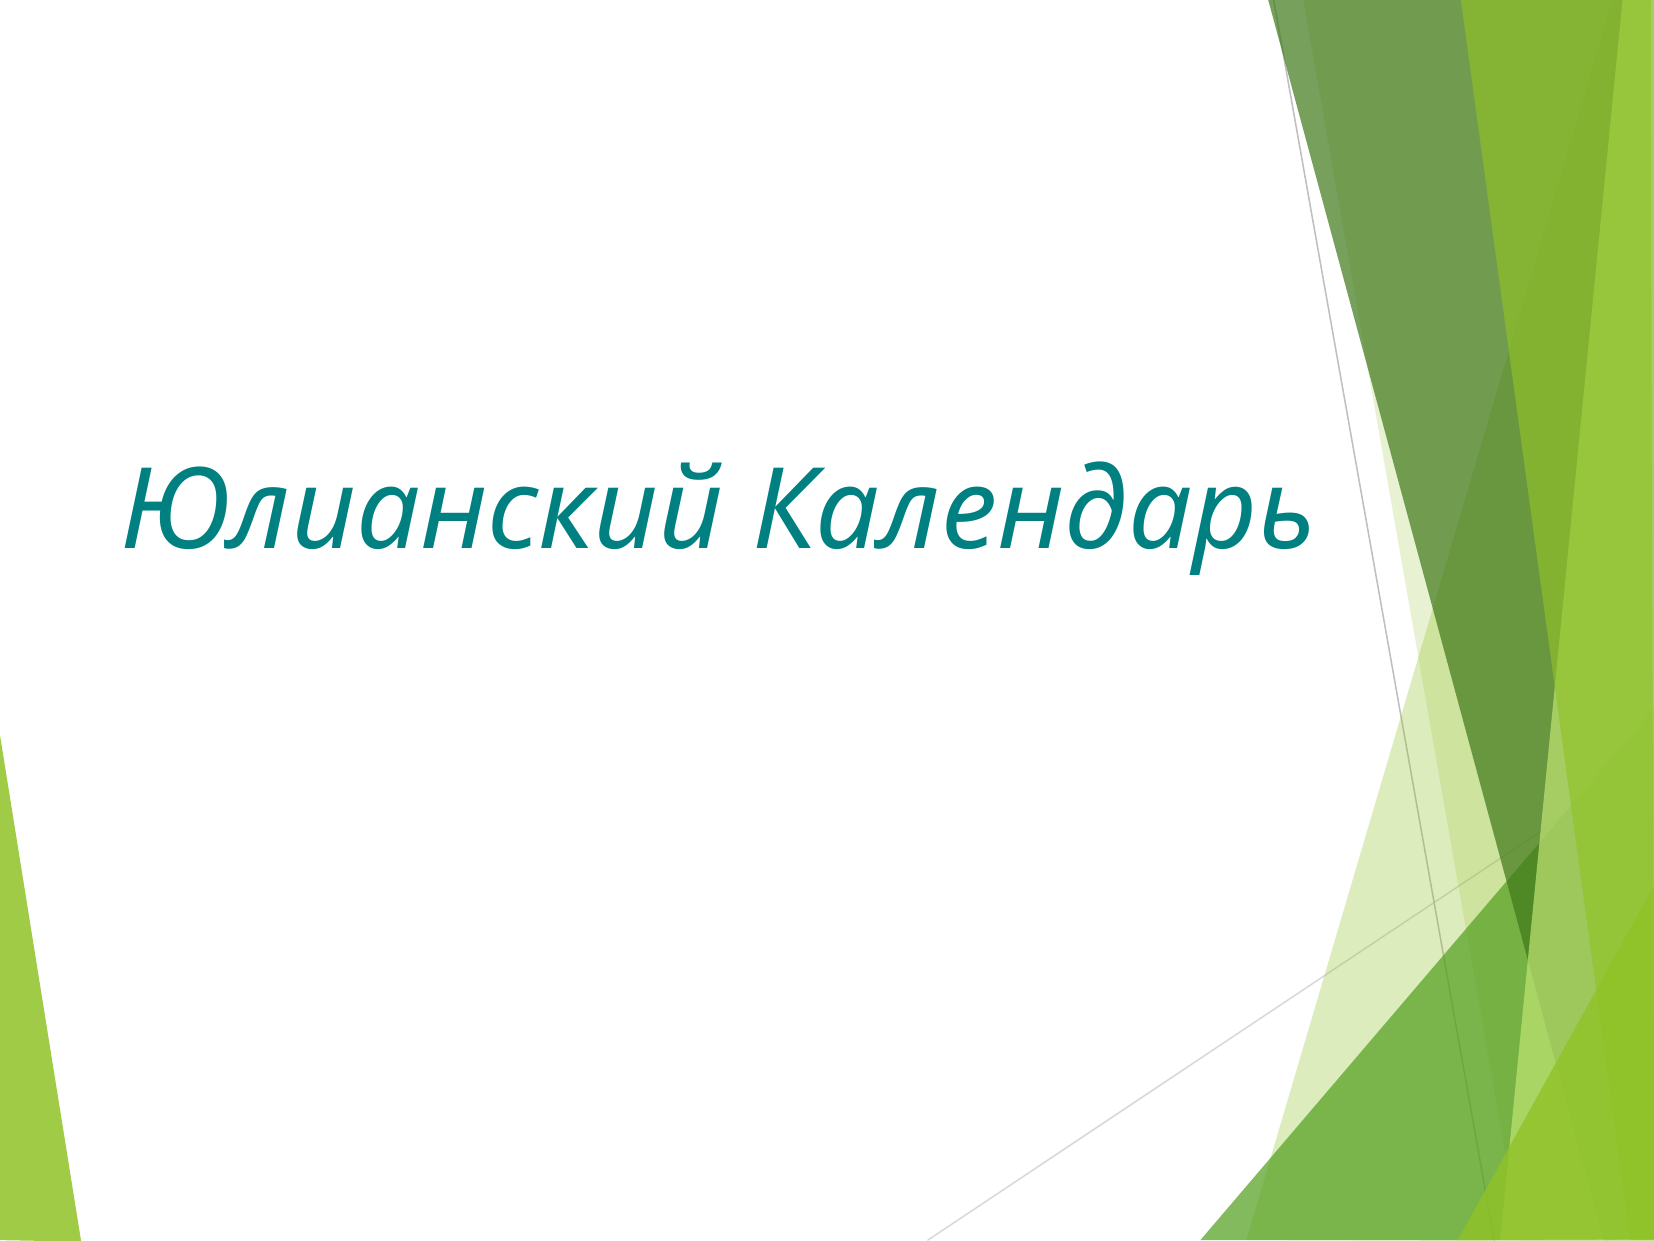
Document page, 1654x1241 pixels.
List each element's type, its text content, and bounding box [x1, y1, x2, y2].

subtitle Юлианский Календарь [0, 0, 1413, 1009]
